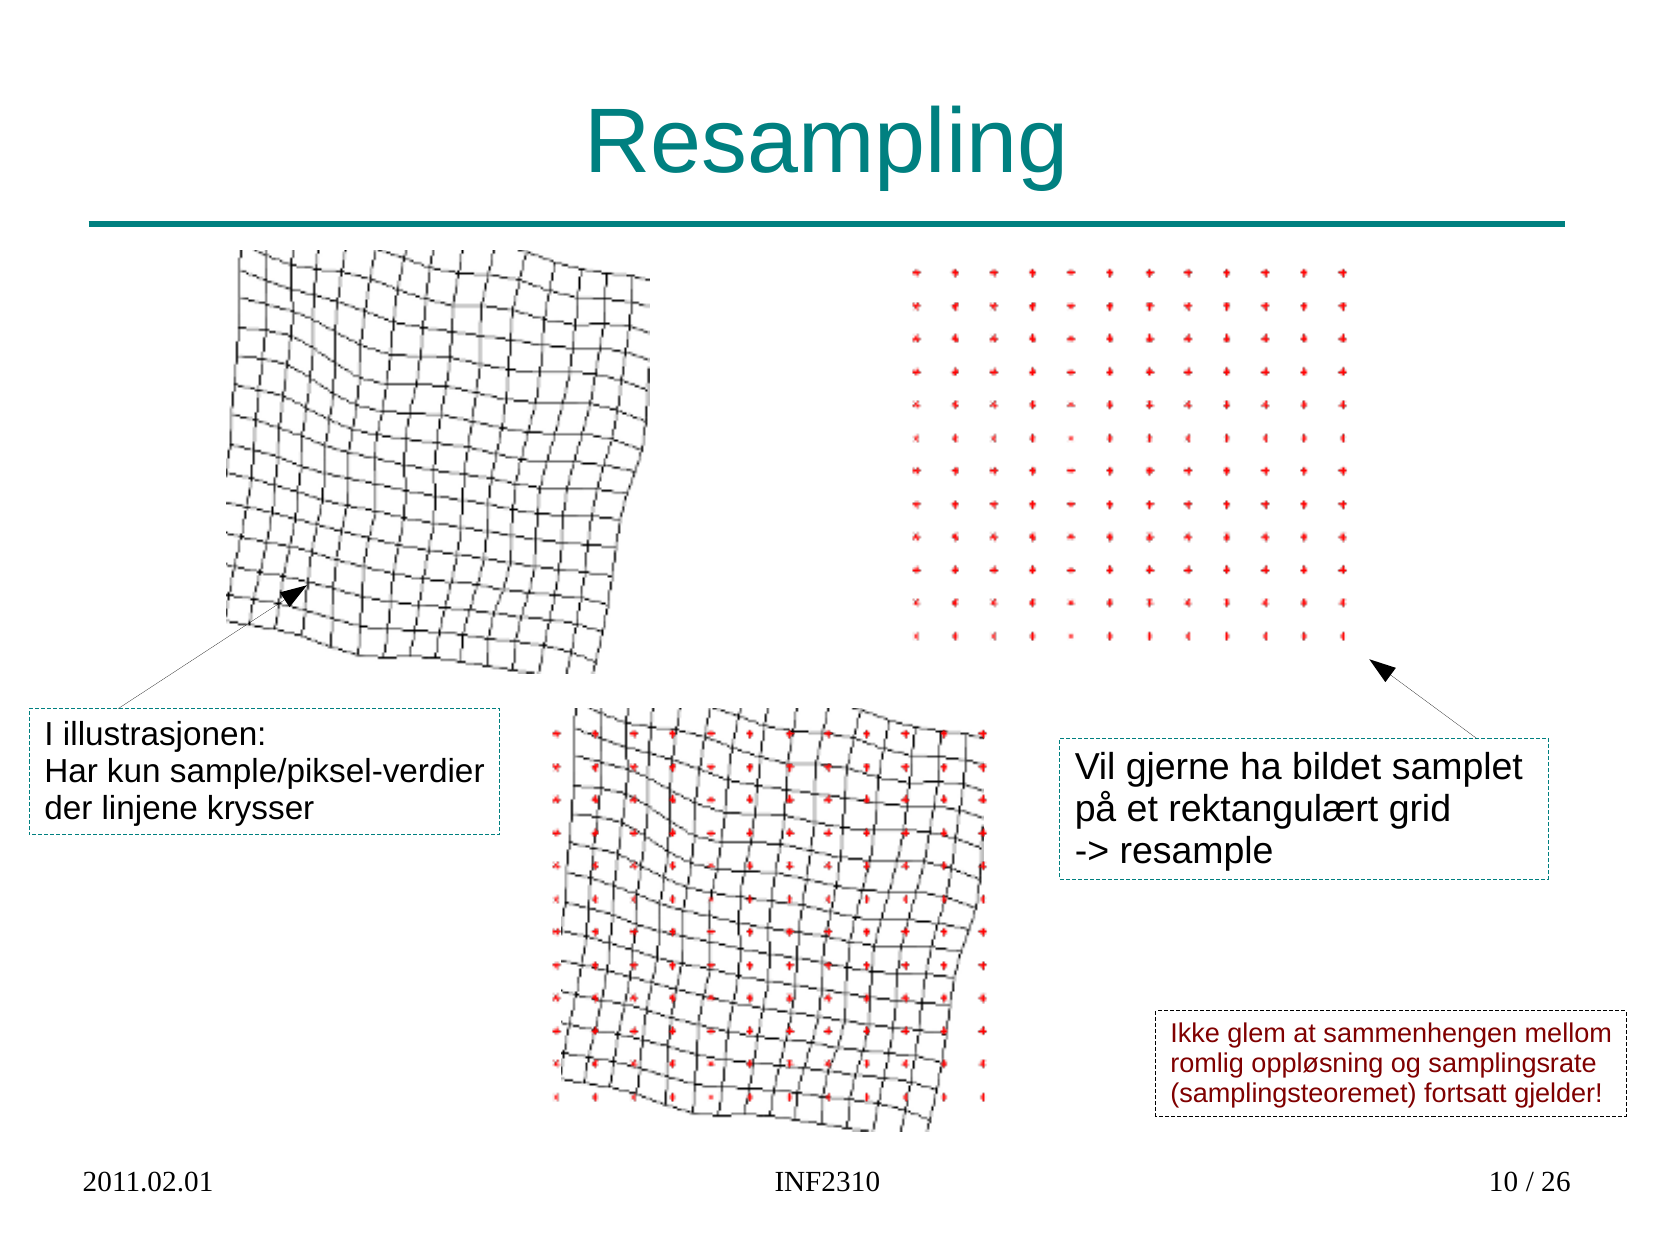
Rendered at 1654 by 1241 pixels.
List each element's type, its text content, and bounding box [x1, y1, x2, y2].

text_box Vil gjerne ha bildet samplet på et rektangulært grid -> resample [1059, 738, 1549, 880]
picture [226, 203, 1441, 1152]
title Resampling [82, 45, 1571, 238]
text_box Ikke glem at sammenhengen mellom romlig oppløsning og samplingsrate (samplingsteoremet) fortsatt gjelder! [1155, 1010, 1627, 1116]
text_box I illustrasjonen: Har kun sample/piksel-verdier der linjene krysser [29, 708, 500, 835]
